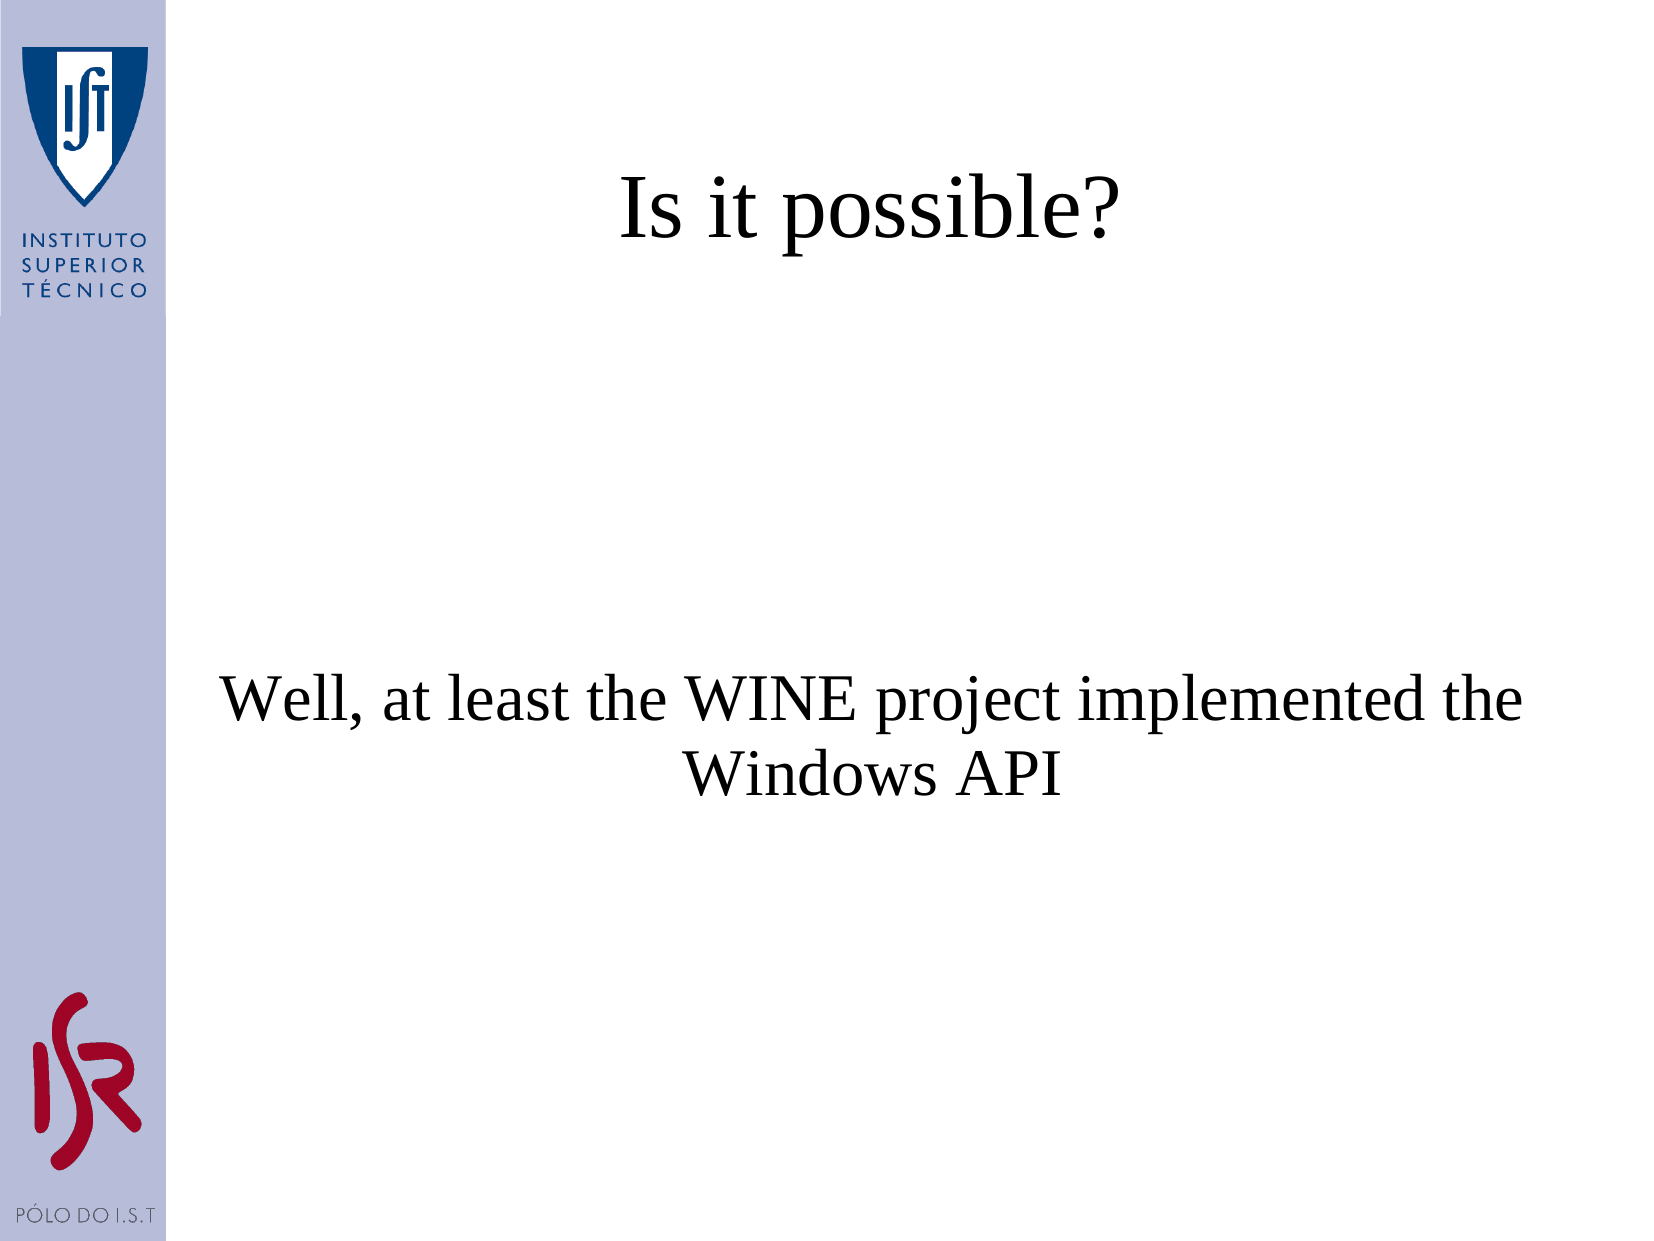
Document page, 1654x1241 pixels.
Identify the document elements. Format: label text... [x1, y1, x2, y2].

subtitle Well, at least the WINE project implemented the Windows API [167, 344, 1580, 1127]
picture [0, 0, 169, 1241]
title Is it possible? [164, 102, 1577, 311]
